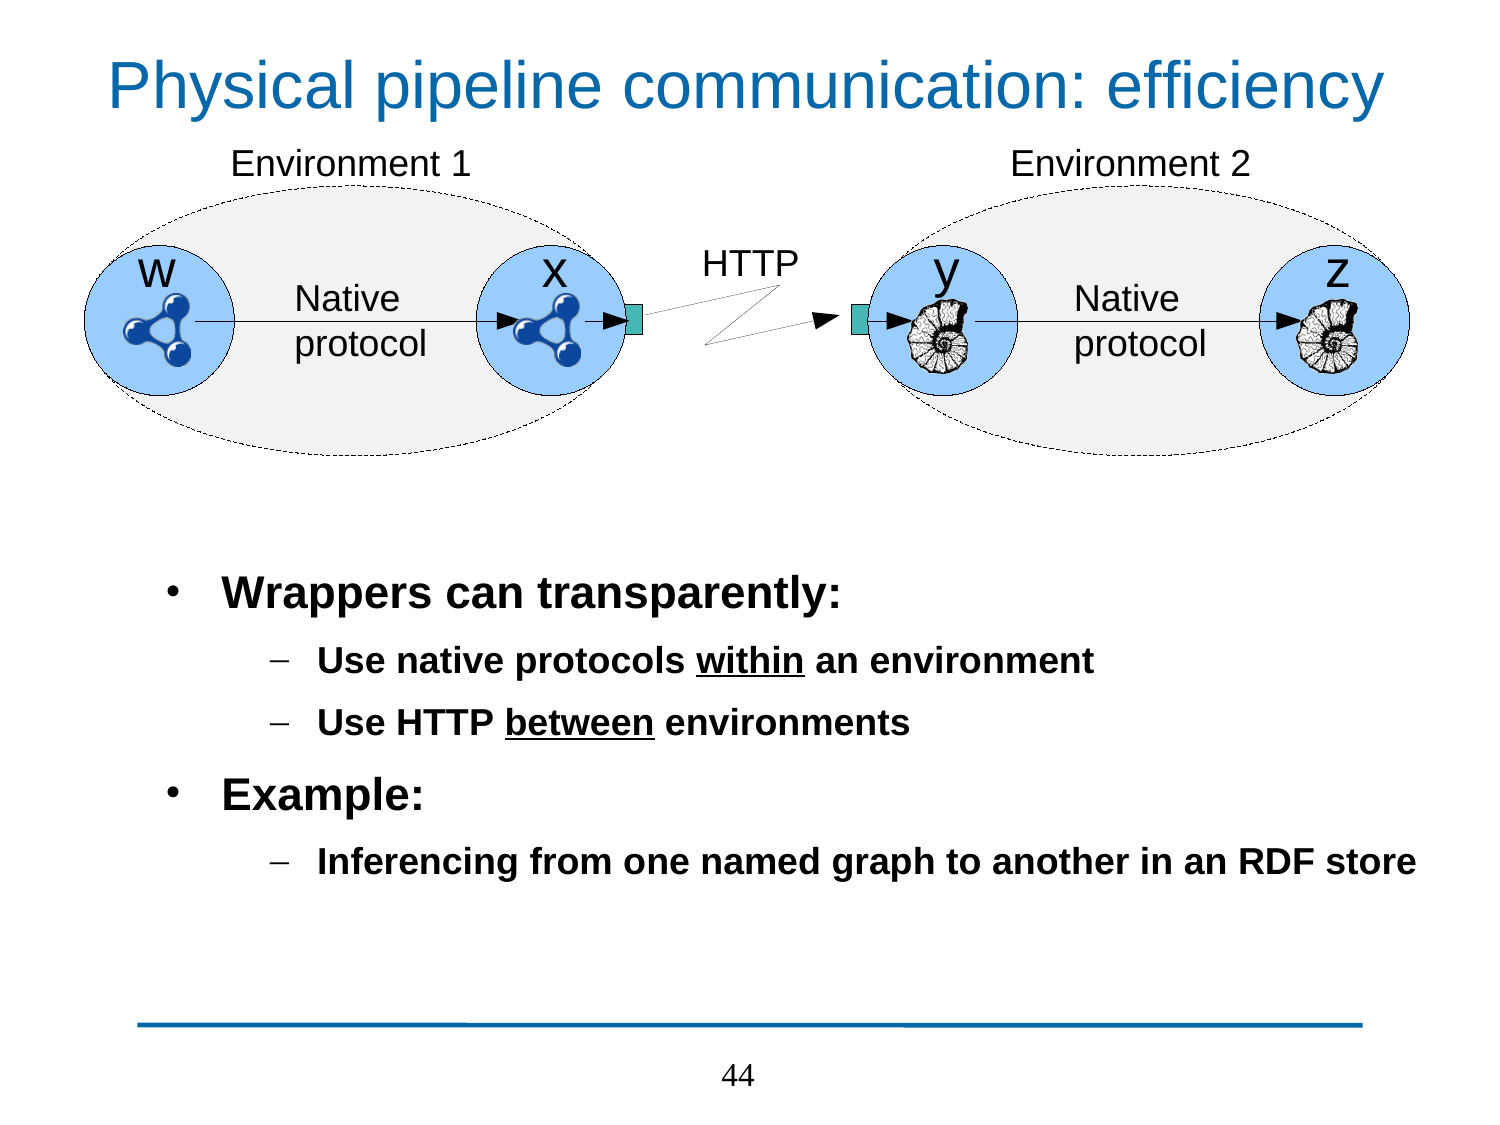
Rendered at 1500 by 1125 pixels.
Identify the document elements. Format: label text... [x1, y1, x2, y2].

text_box [851, 192, 1410, 456]
picture [513, 293, 581, 368]
text_box w [123, 227, 191, 293]
picture [907, 299, 968, 374]
list Wrappers can transparently: Use native protocols within an environment Use HTTP between environments Example: Inferencing from one named graph to another in an RDF store [142, 510, 1471, 1035]
text_box Environment 2 [995, 132, 1267, 192]
text_box HTTP [687, 231, 815, 292]
text_box Native protocol [279, 266, 443, 372]
title Physical pipeline communication: efficiency [70, 7, 1423, 130]
text_box Native protocol [1059, 266, 1222, 372]
text_box z [1310, 227, 1367, 306]
text_box x [527, 227, 583, 306]
picture [1296, 299, 1358, 374]
text_box Environment 1 [215, 131, 487, 192]
picture [123, 293, 191, 368]
text_box [84, 192, 643, 456]
text_box y [918, 227, 975, 306]
